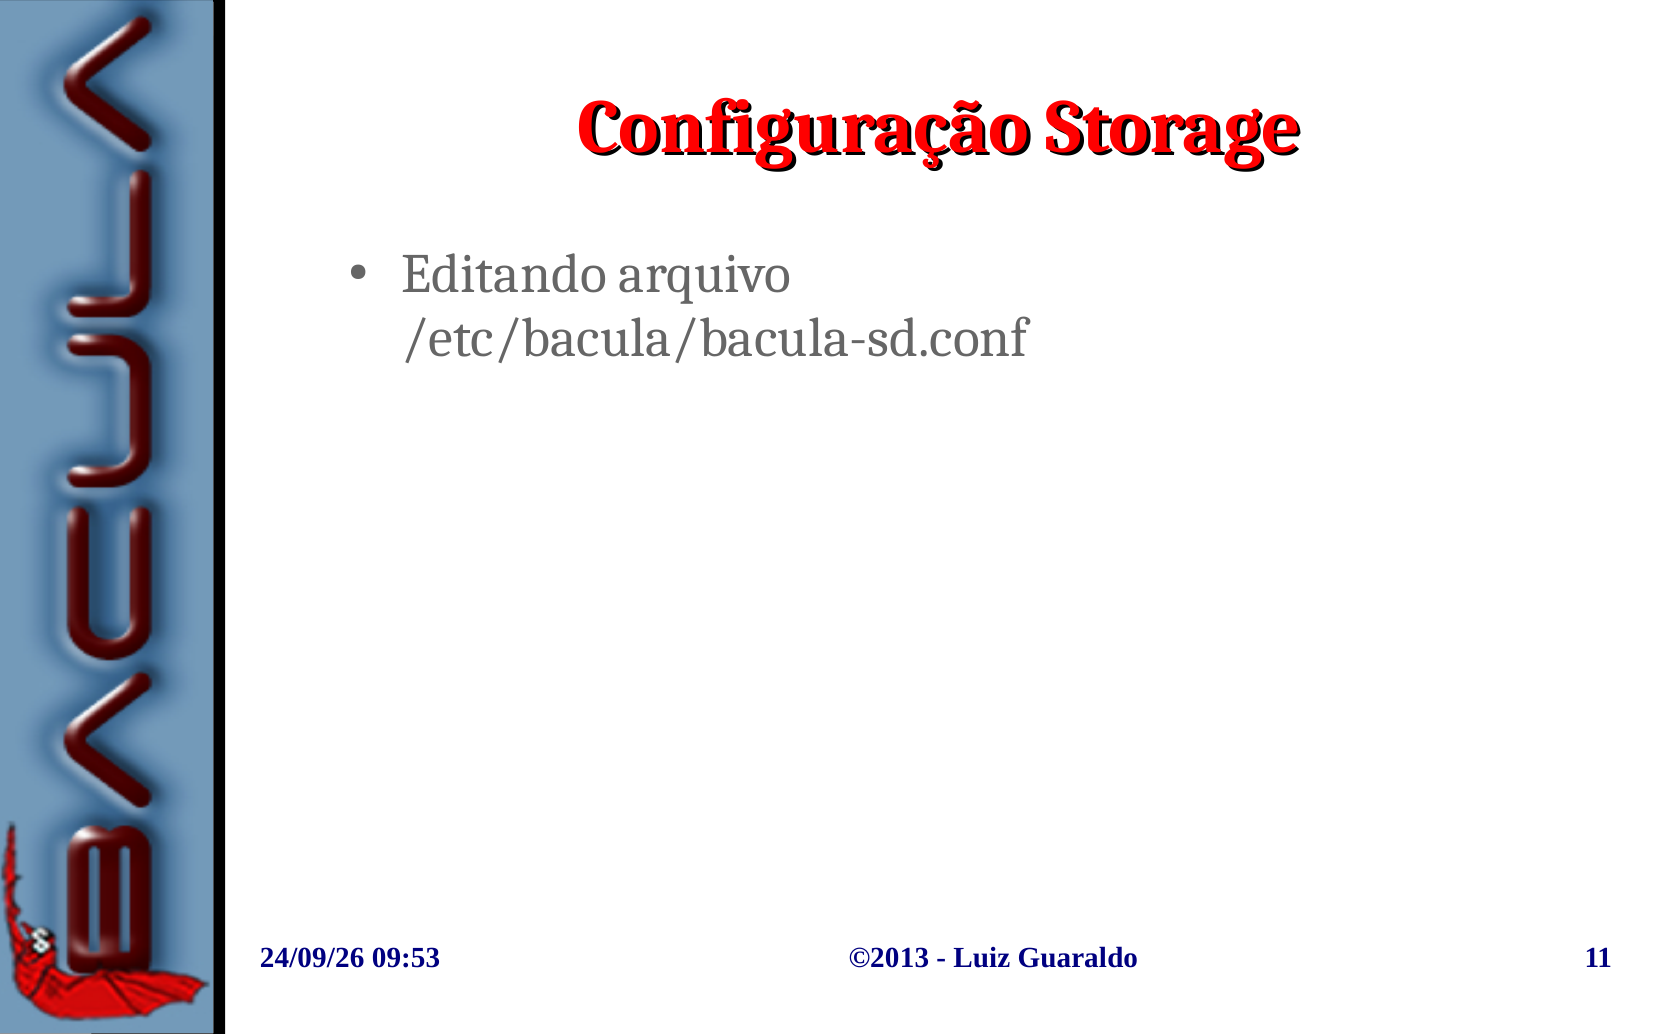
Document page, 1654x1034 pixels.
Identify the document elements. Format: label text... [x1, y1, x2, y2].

picture [0, 1, 213, 1033]
title Configuração Storage [259, 41, 1619, 214]
list Editando arquivo /etc/bacula/bacula-sd.conf [330, 241, 1619, 962]
